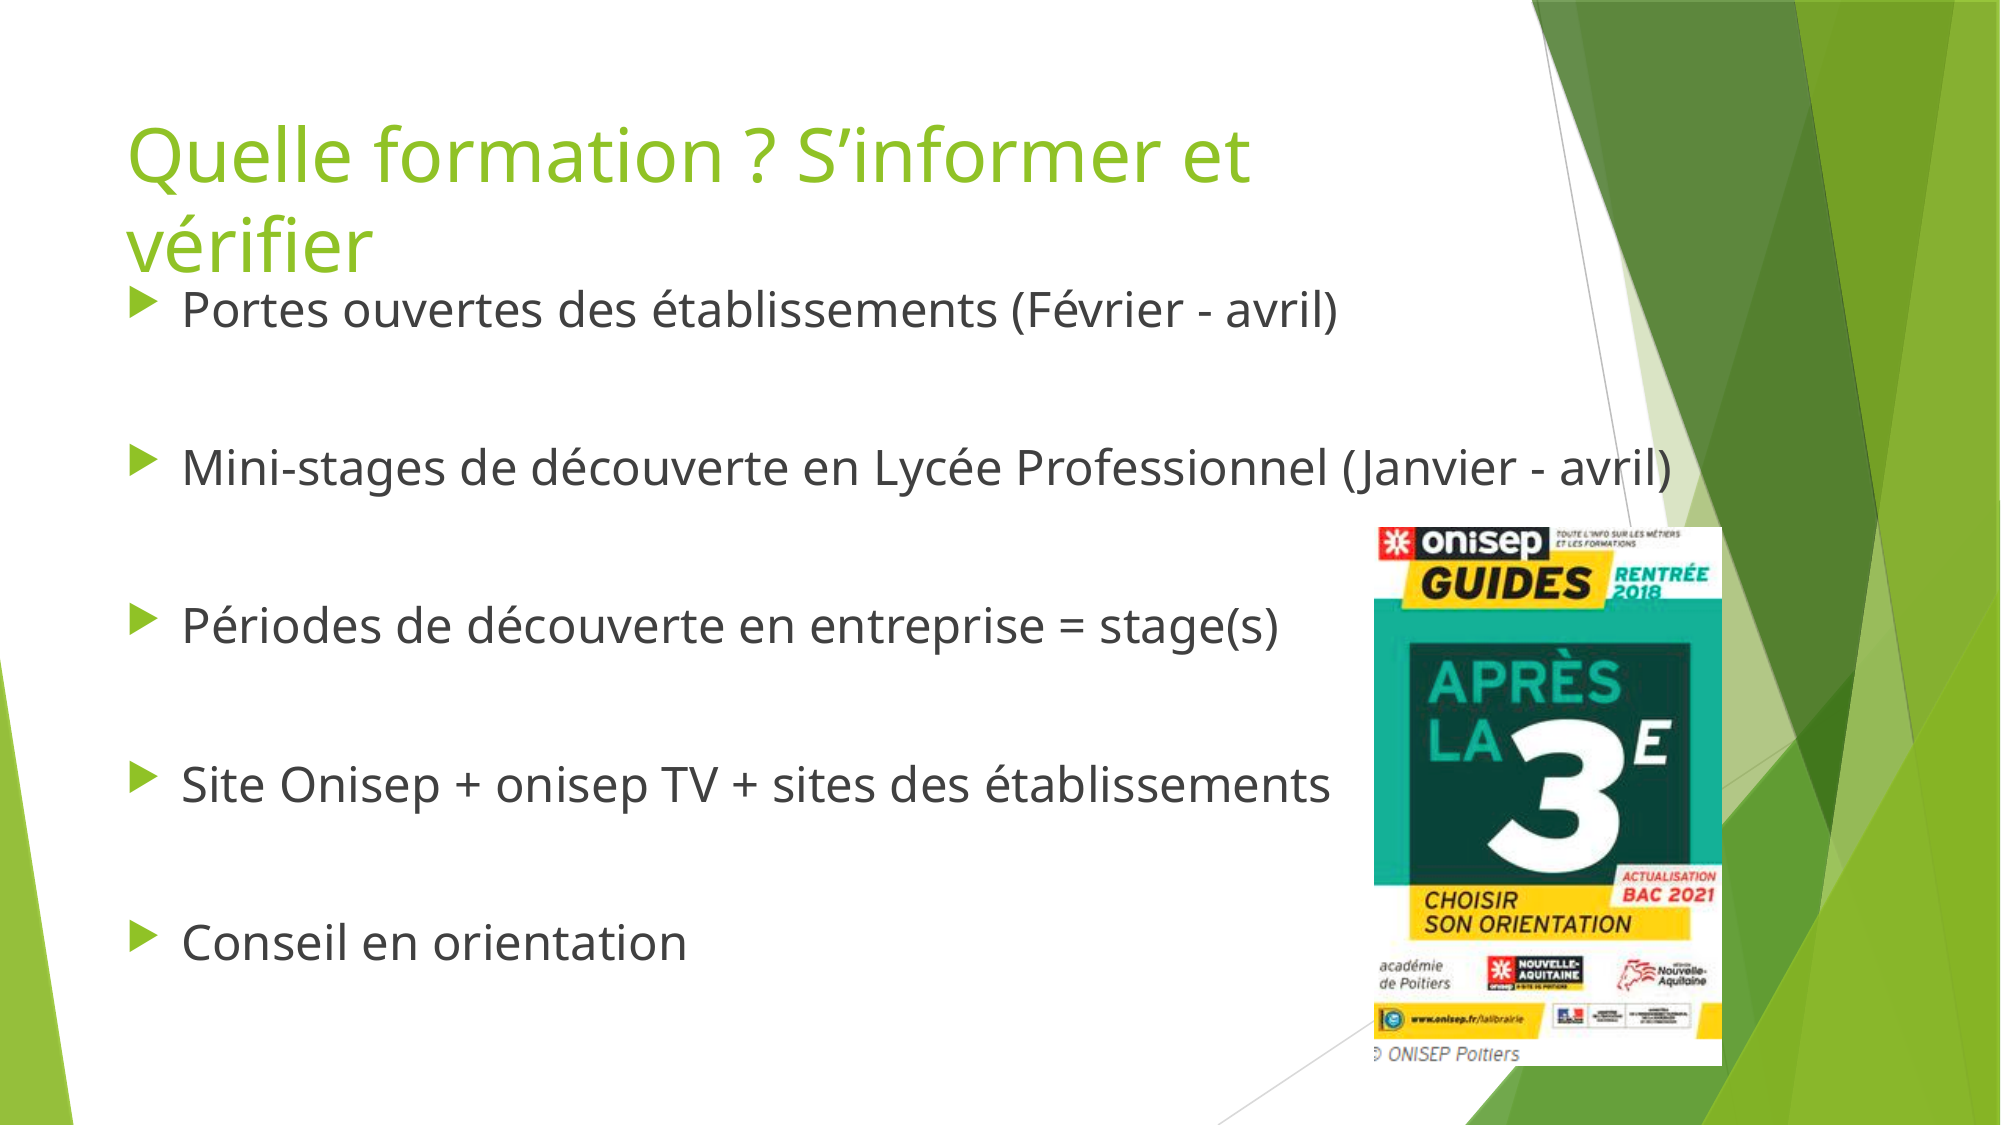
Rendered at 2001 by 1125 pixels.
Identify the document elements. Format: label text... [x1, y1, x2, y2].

title Quelle formation ? S’informer et vérifier [111, 99, 1522, 270]
picture [1374, 527, 1722, 1066]
list Portes ouvertes des établissements (Février - avril) Mini-stages de découverte en Lycée Professionnel (Janvier - avril) Périodes de découverte en entreprise = stage(s) Site Onisep + onisep TV + sites des établissements Conseil en orientation [111, 270, 1705, 992]
